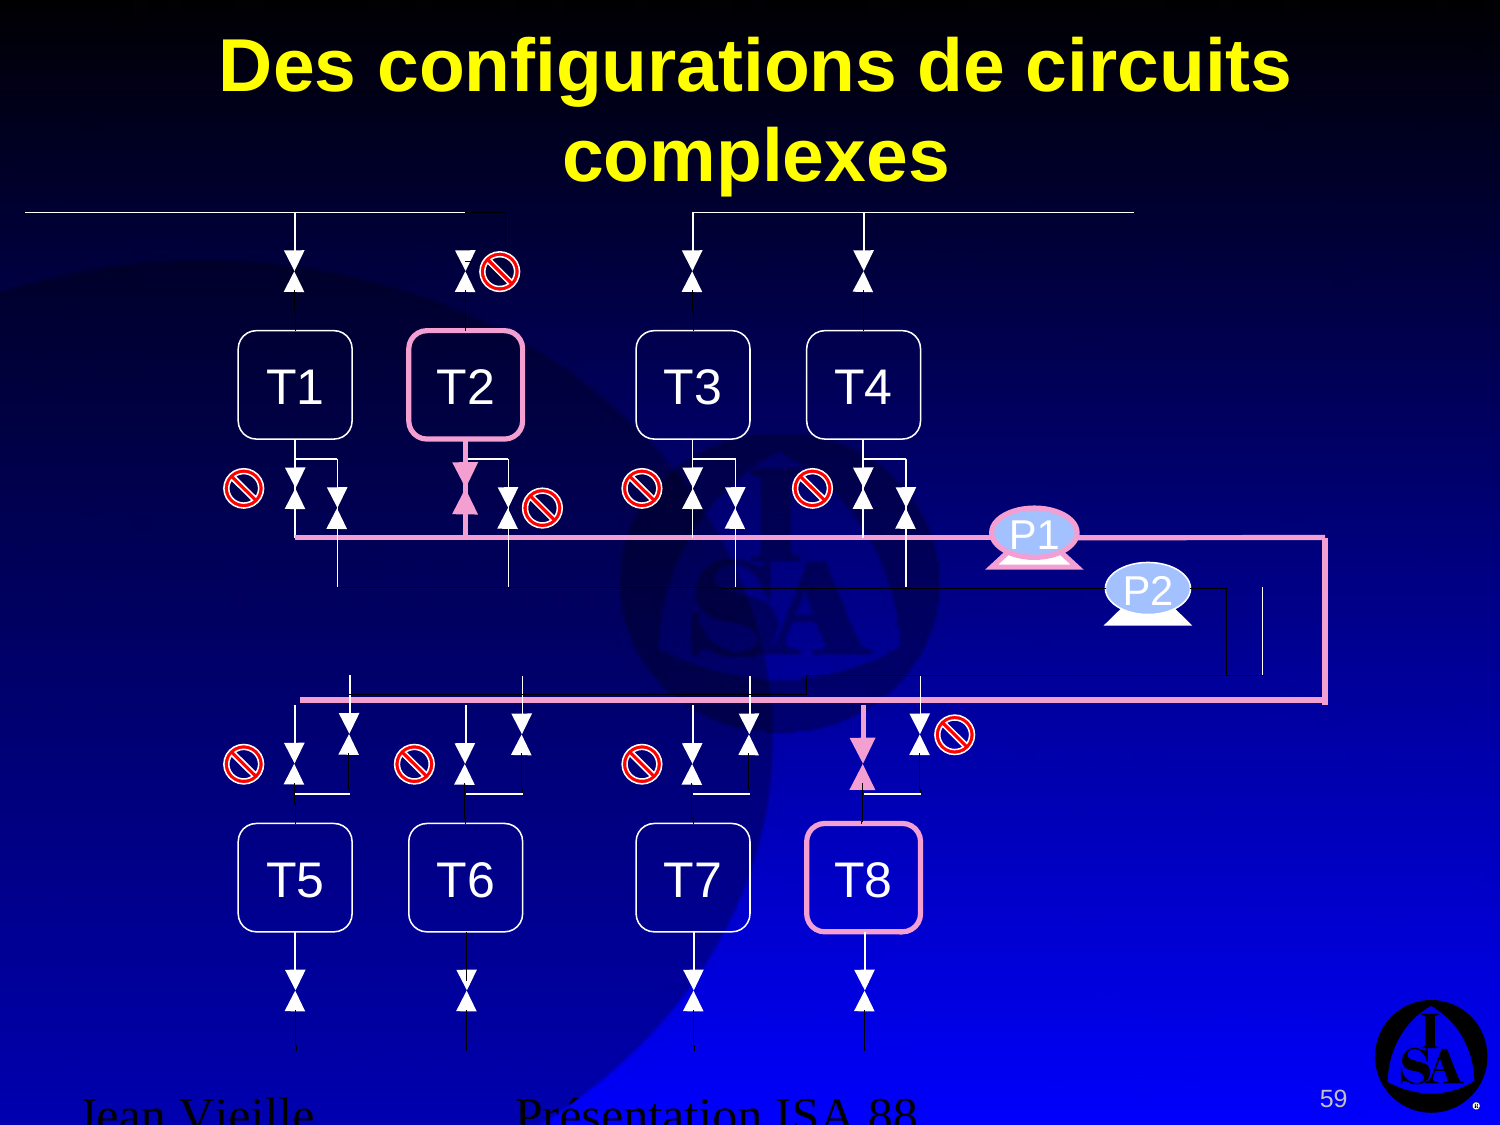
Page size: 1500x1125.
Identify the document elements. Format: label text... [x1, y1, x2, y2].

text_box [622, 468, 662, 509]
text_box [991, 552, 1078, 568]
text_box T6 [408, 823, 523, 932]
text_box [223, 468, 264, 509]
text_box P1 [991, 508, 1078, 558]
picture [565, 1110, 575, 1118]
text_box T5 [238, 823, 353, 932]
title Des configurations de circuits complexes [75, 8, 1438, 204]
text_box T4 [806, 330, 921, 440]
picture [668, 1120, 677, 1125]
text_box [479, 251, 520, 292]
text_box T1 [238, 330, 353, 440]
text_box T2 [408, 330, 523, 440]
text_box T7 [636, 823, 751, 932]
text_box [792, 468, 833, 509]
picture [524, 1101, 535, 1117]
text_box [1105, 609, 1191, 625]
picture [718, 1110, 731, 1125]
text_box T3 [636, 330, 751, 440]
text_box [223, 744, 264, 784]
picture [607, 1110, 617, 1118]
picture [745, 1111, 754, 1125]
picture [102, 1110, 112, 1118]
text_box [934, 715, 975, 755]
picture [148, 1111, 157, 1125]
picture [828, 1121, 843, 1125]
picture [873, 1116, 886, 1125]
picture [631, 1111, 640, 1125]
text_box T8 [806, 823, 921, 932]
picture [234, 1110, 244, 1118]
text_box [522, 488, 563, 528]
picture [898, 1116, 911, 1125]
picture [830, 1103, 841, 1118]
picture [124, 1120, 133, 1125]
text_box [622, 744, 662, 784]
picture [298, 1110, 308, 1118]
picture [899, 1101, 910, 1114]
text_box P2 [1105, 562, 1191, 615]
picture [874, 1101, 885, 1114]
picture [0, 0, 1500, 1125]
text_box [394, 744, 435, 784]
